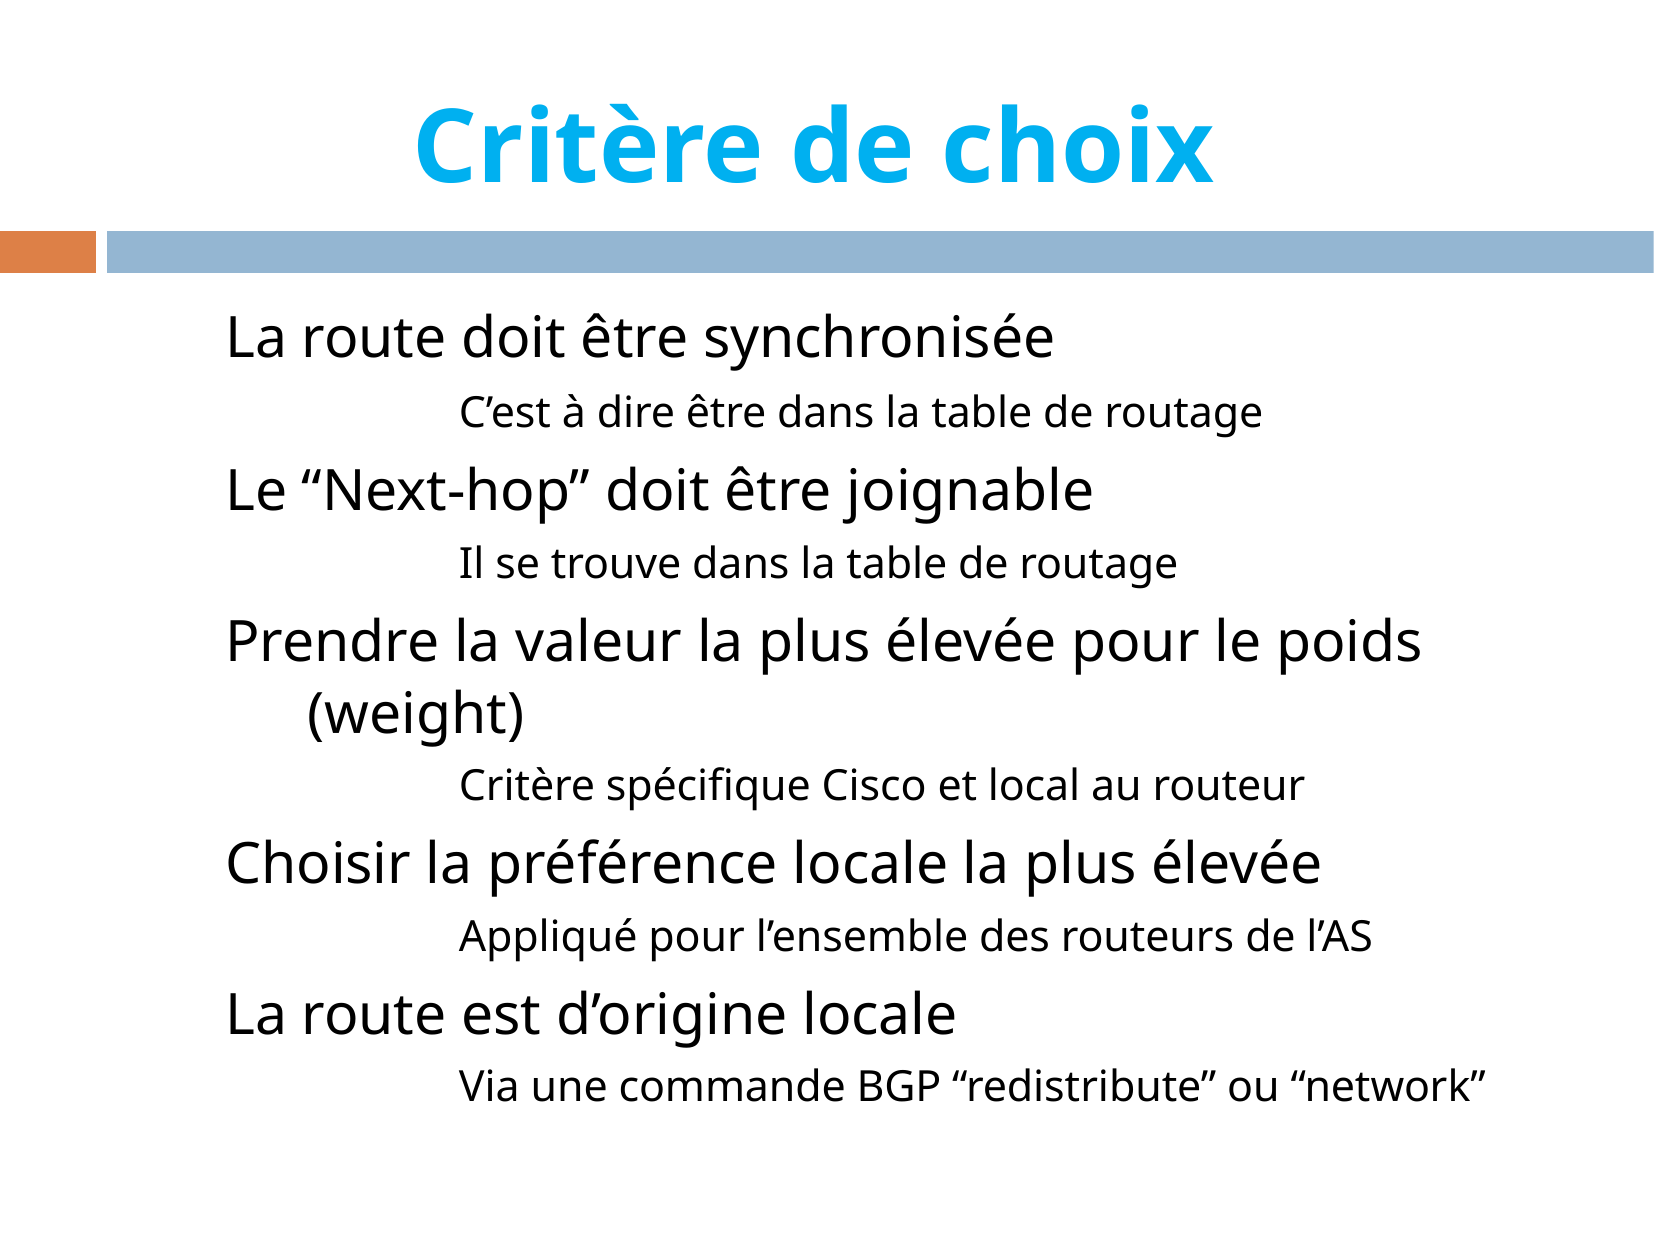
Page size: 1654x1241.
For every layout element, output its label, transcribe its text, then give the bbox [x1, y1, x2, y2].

title Critère de choix [0, 82, 1654, 249]
list La route doit être synchronisée C’est à dire être dans la table de routage Le “Next-hop” doit être joignable Il se trouve dans la table de routage Prendre la valeur la plus élevée pour le poids (weight)‏ Critère spécifique Cisco et local au routeur Choisir la préférence locale la plus élevée Appliqué pour l’ensemble des routeurs de l’AS La route est d’origine locale Via une commande BGP “redistribute” ou “network” [123, 289, 1558, 1123]
